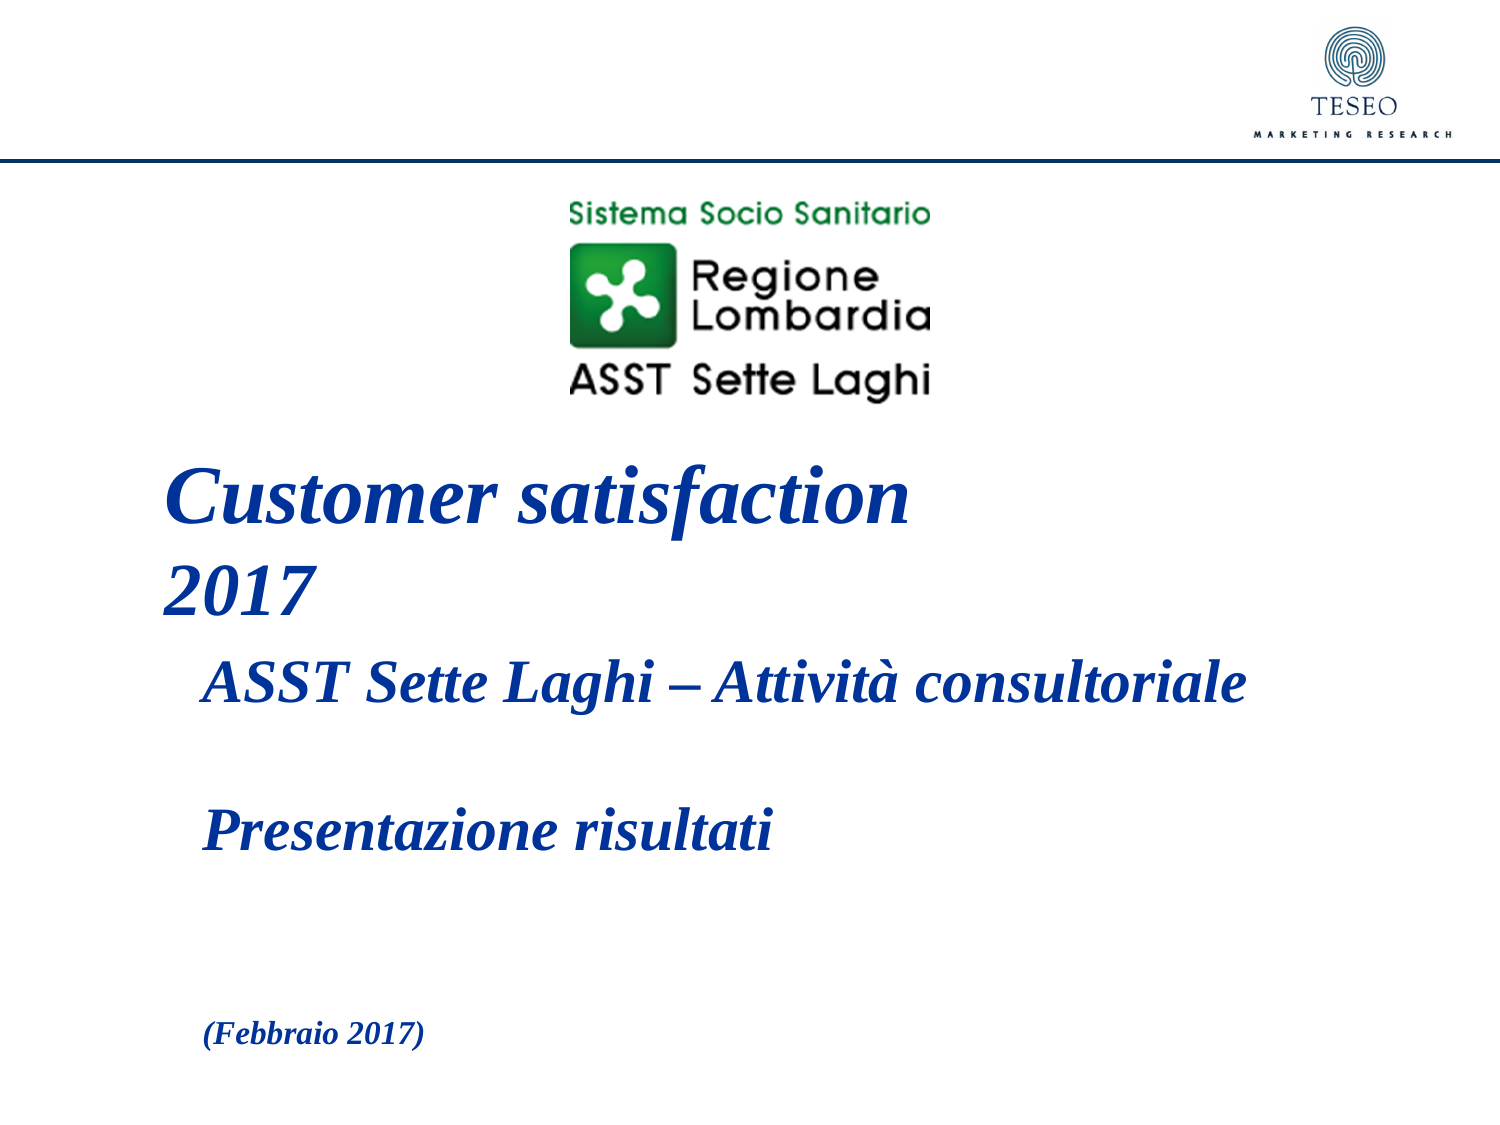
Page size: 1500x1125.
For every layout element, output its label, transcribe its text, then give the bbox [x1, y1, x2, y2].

picture [570, 196, 930, 433]
subtitle ASST Sette Laghi – Attività consultoriale Presentazione risultati (Febbraio 2017) [187, 633, 1313, 1035]
picture [1311, 96, 1397, 117]
title Customer satisfaction 2017 [150, 433, 1350, 637]
picture [1251, 129, 1456, 138]
